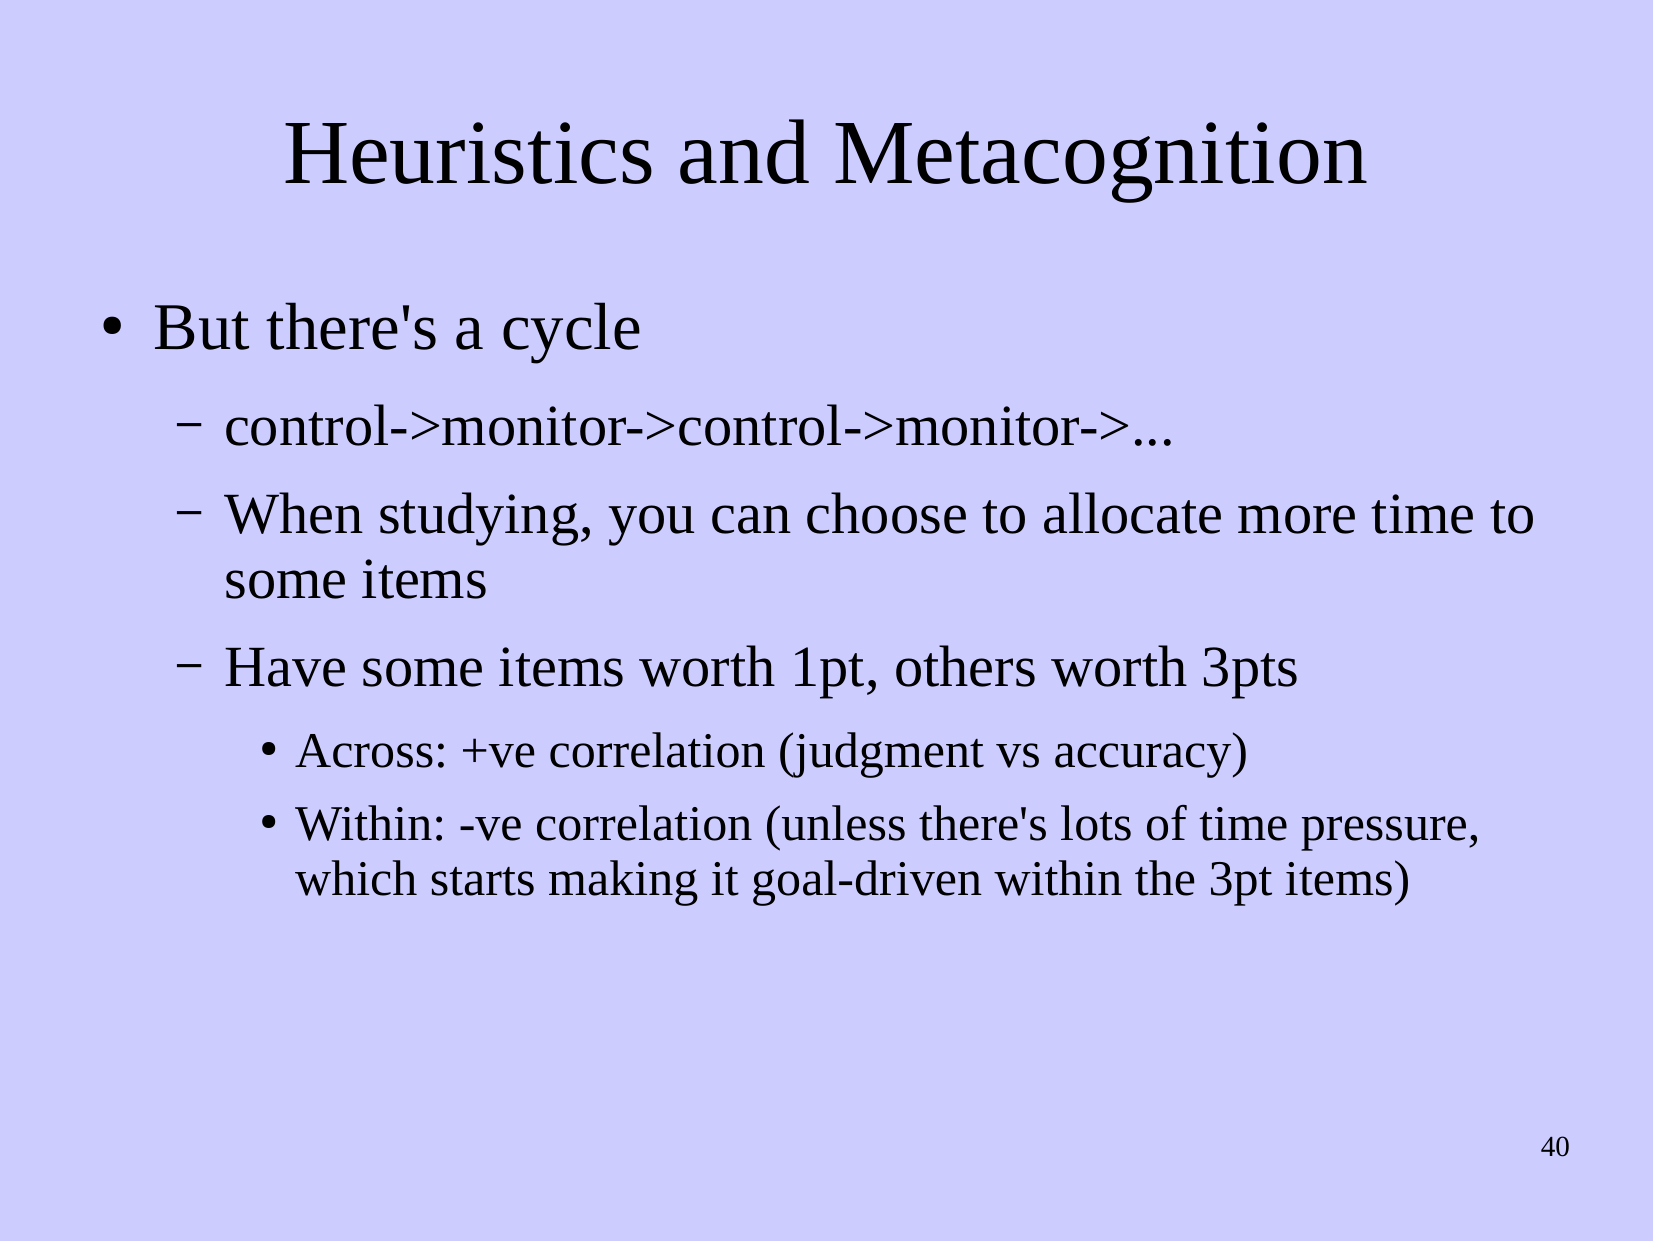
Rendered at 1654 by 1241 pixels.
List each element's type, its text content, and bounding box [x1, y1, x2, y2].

list But there's a cycle control->monitor->control->monitor->... When studying, you can choose to allocate more time to some items Have some items worth 1pt, others worth 3pts Across: +ve correlation (judgment vs accuracy) Within: -ve correlation (unless there's lots of time pressure, which starts making it goal-driven within the 3pt items) [82, 290, 1571, 1109]
title Heuristics and Metacognition [82, 49, 1571, 257]
